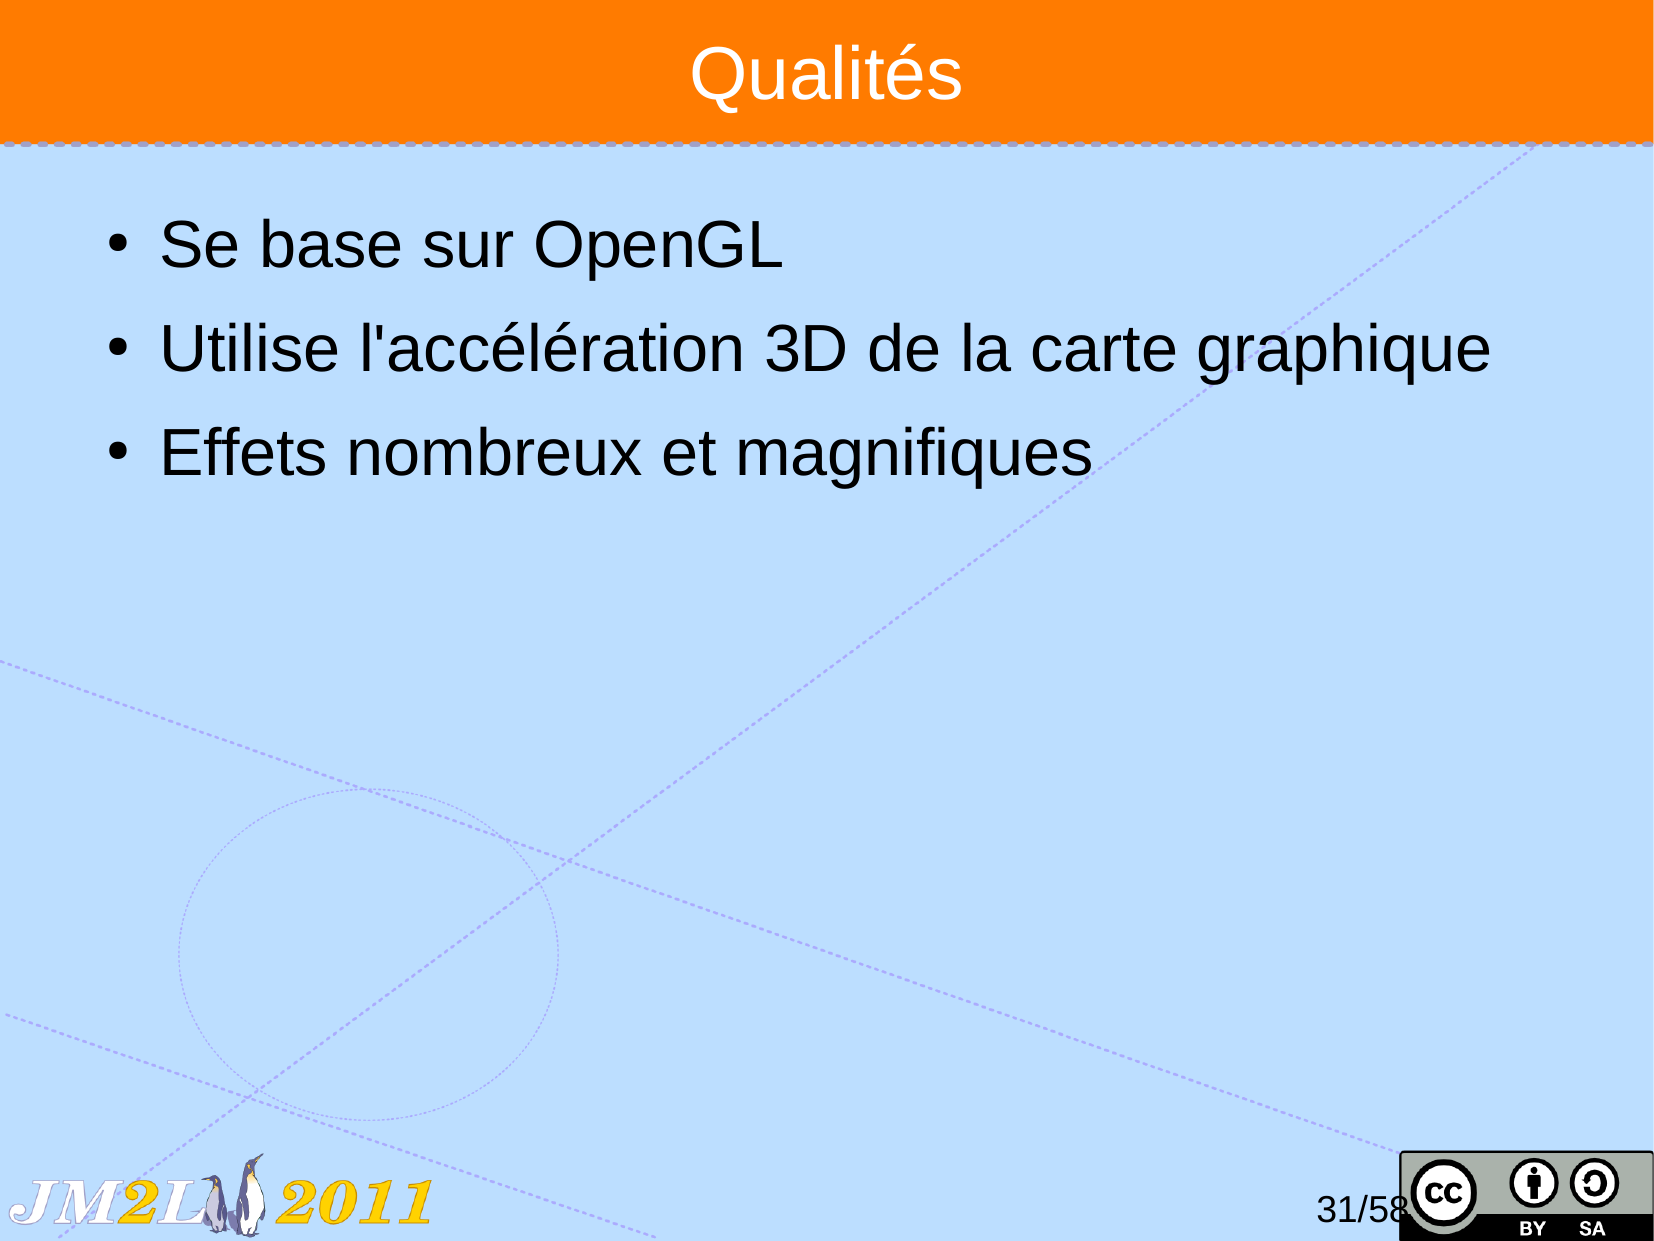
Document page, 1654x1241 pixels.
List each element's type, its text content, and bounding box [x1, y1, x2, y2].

title Qualités [29, 0, 1625, 148]
picture [0, 0, 1654, 1241]
list Se base sur OpenGL Utilise l'accélération 3D de la carte graphique Effets nombreux et magnifiques [88, 206, 1577, 1026]
